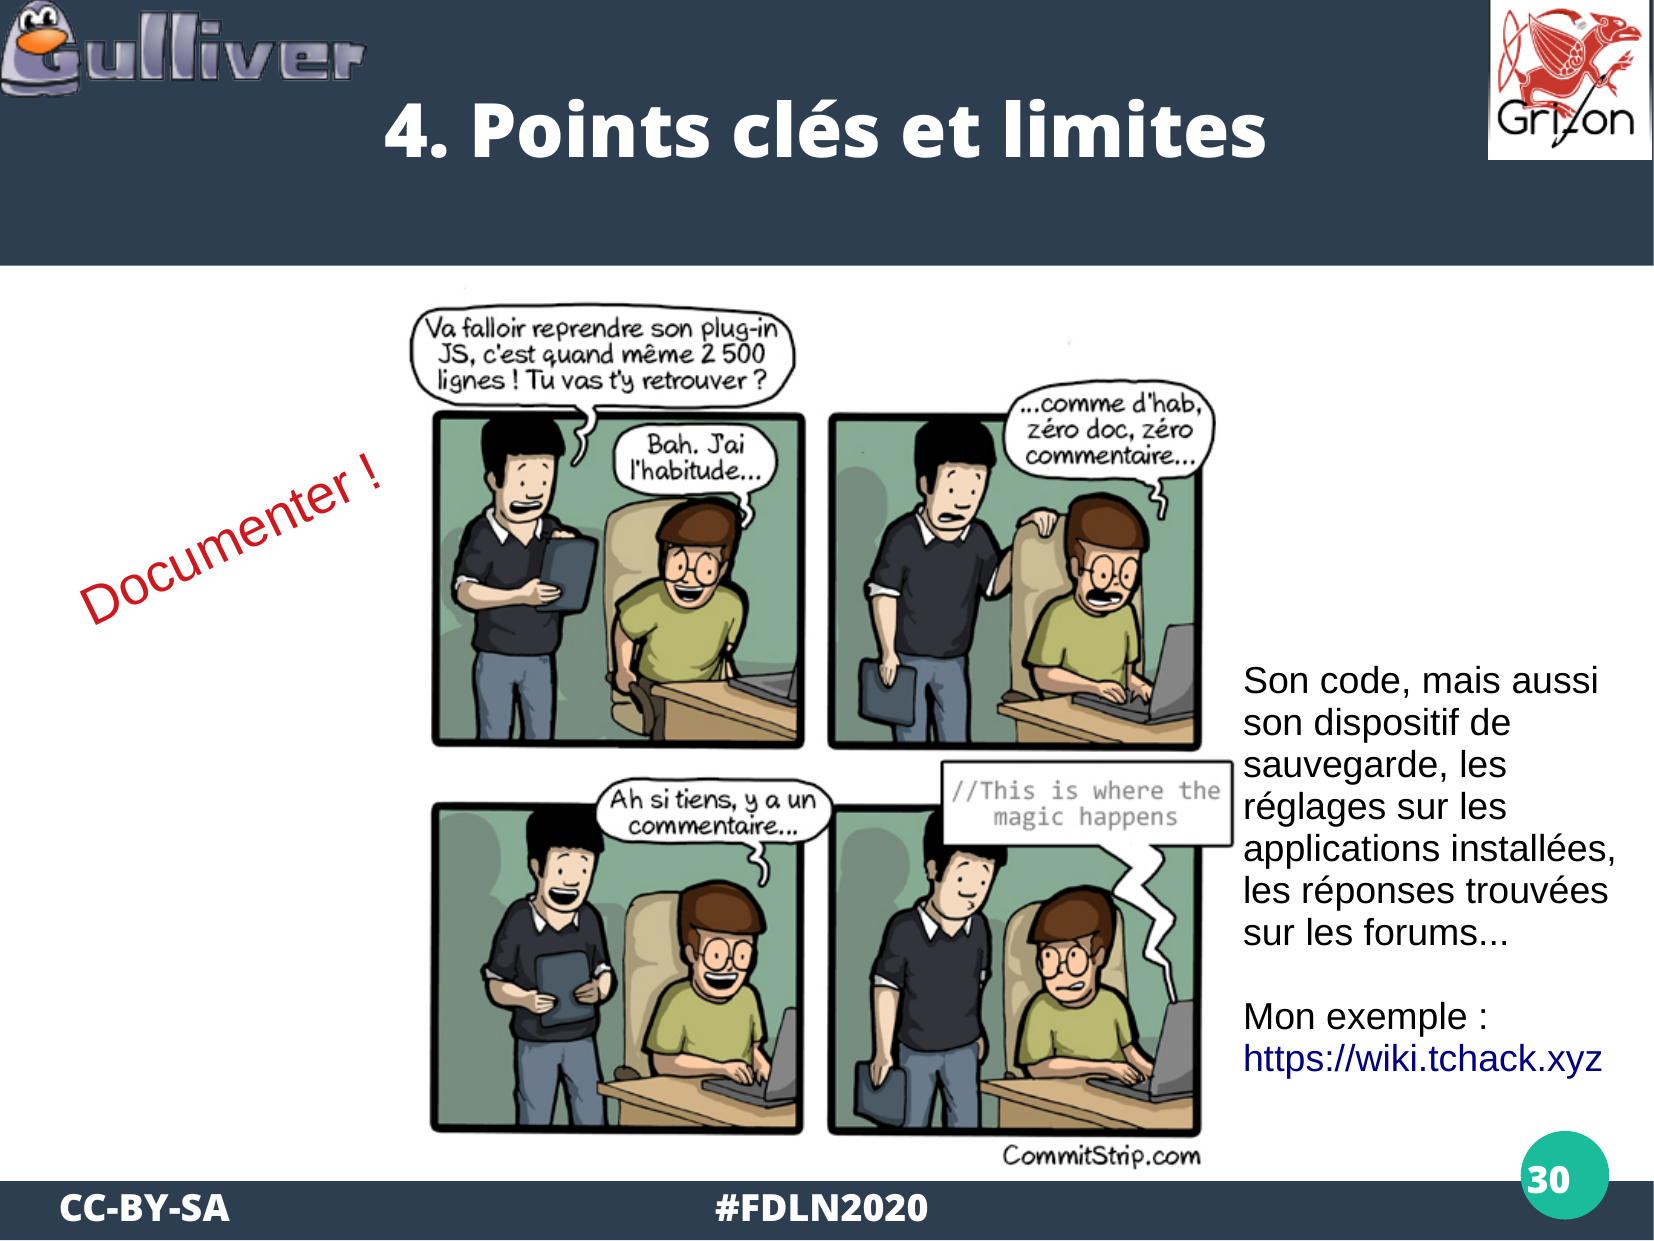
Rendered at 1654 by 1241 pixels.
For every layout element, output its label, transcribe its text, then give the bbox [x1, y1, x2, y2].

text_box Son code, mais aussi son dispositif de sauvegarde, les réglages sur les applications installées, les réponses trouvées sur les forums... Mon exemple : https://wiki.tchack.xyz [1228, 651, 1640, 1087]
text_box Documenter ! [49, 425, 426, 681]
picture [0, 0, 367, 98]
title 4. Points clés et limites [59, 49, 1595, 207]
picture [1488, 0, 1652, 160]
picture [401, 273, 1242, 1174]
